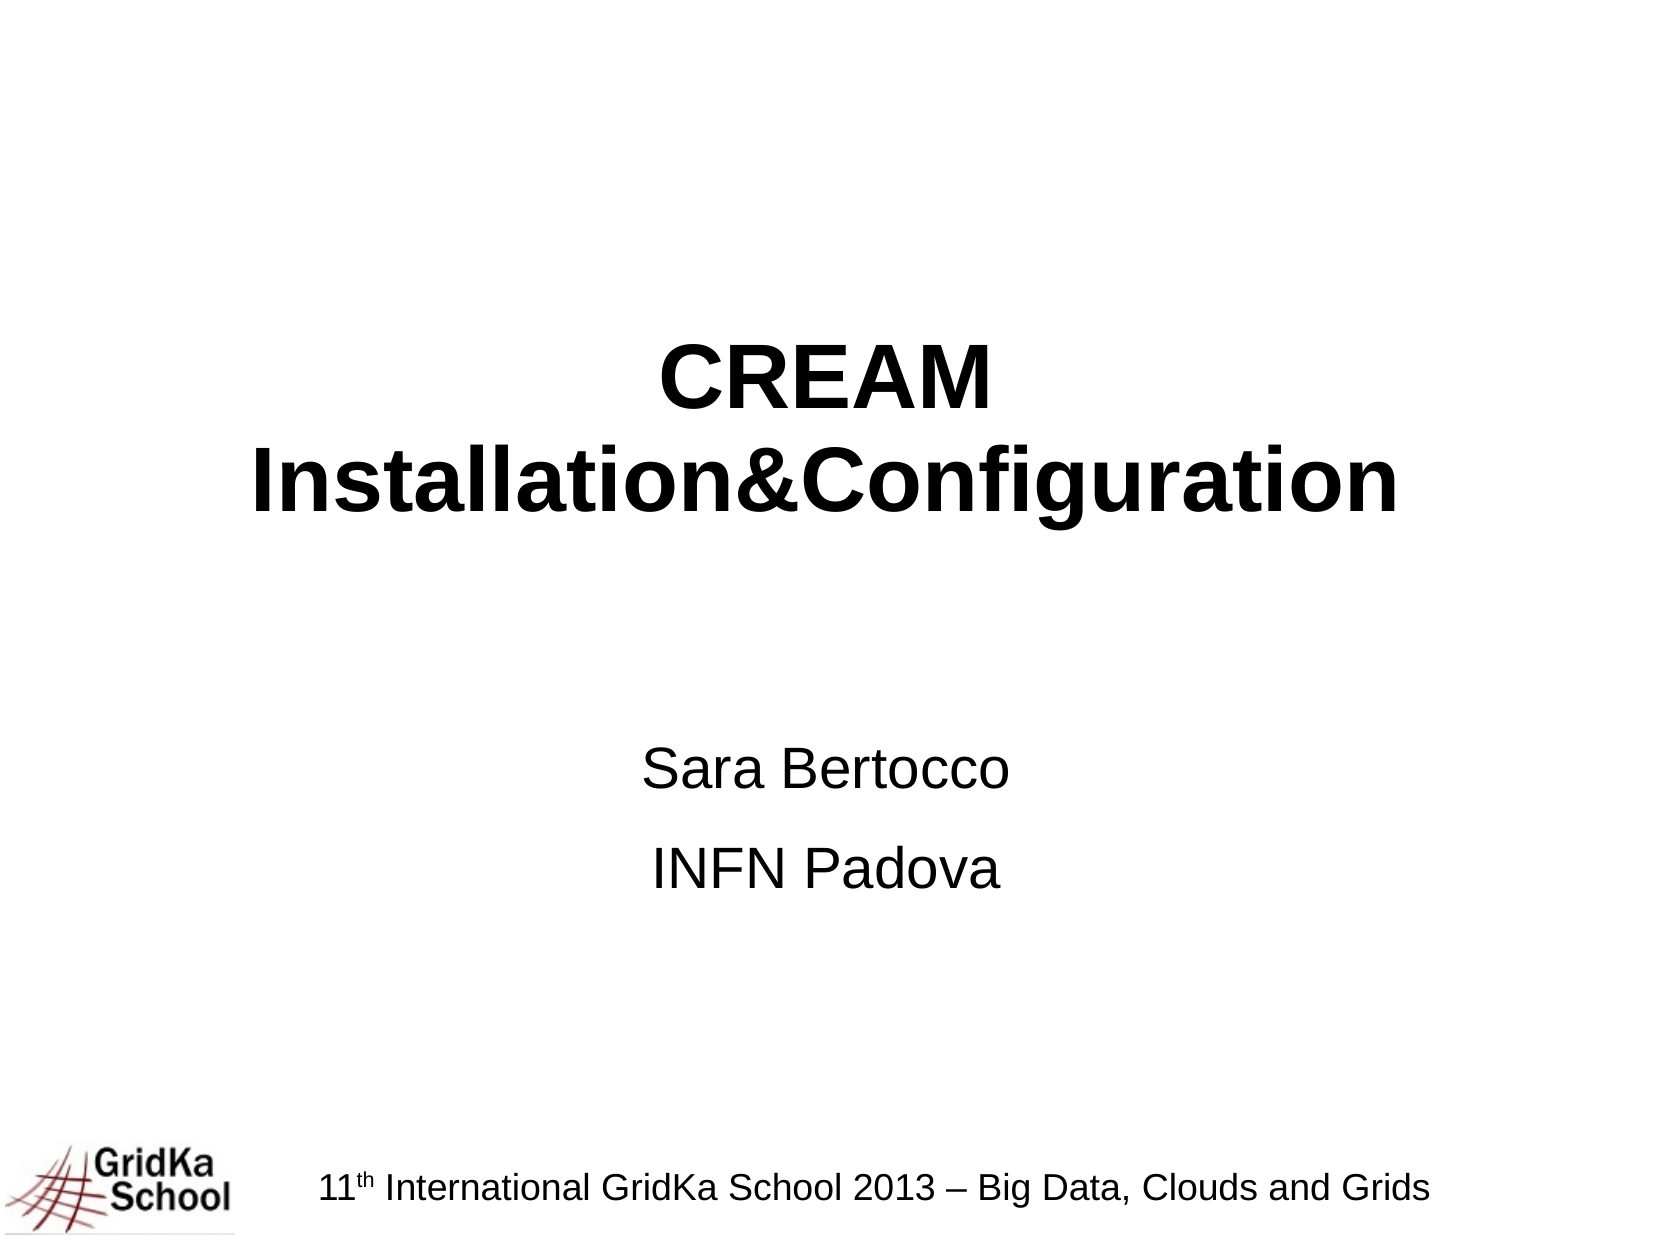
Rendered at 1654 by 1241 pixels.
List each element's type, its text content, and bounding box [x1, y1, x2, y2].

subtitle CREAM Installation&Configuration Sara Bertocco INFN Padova [82, 107, 1571, 1017]
text_box 11th International GridKa School 2013 – Big Data, Clouds and Grids [96, 1158, 1653, 1227]
picture [5, 1141, 235, 1235]
